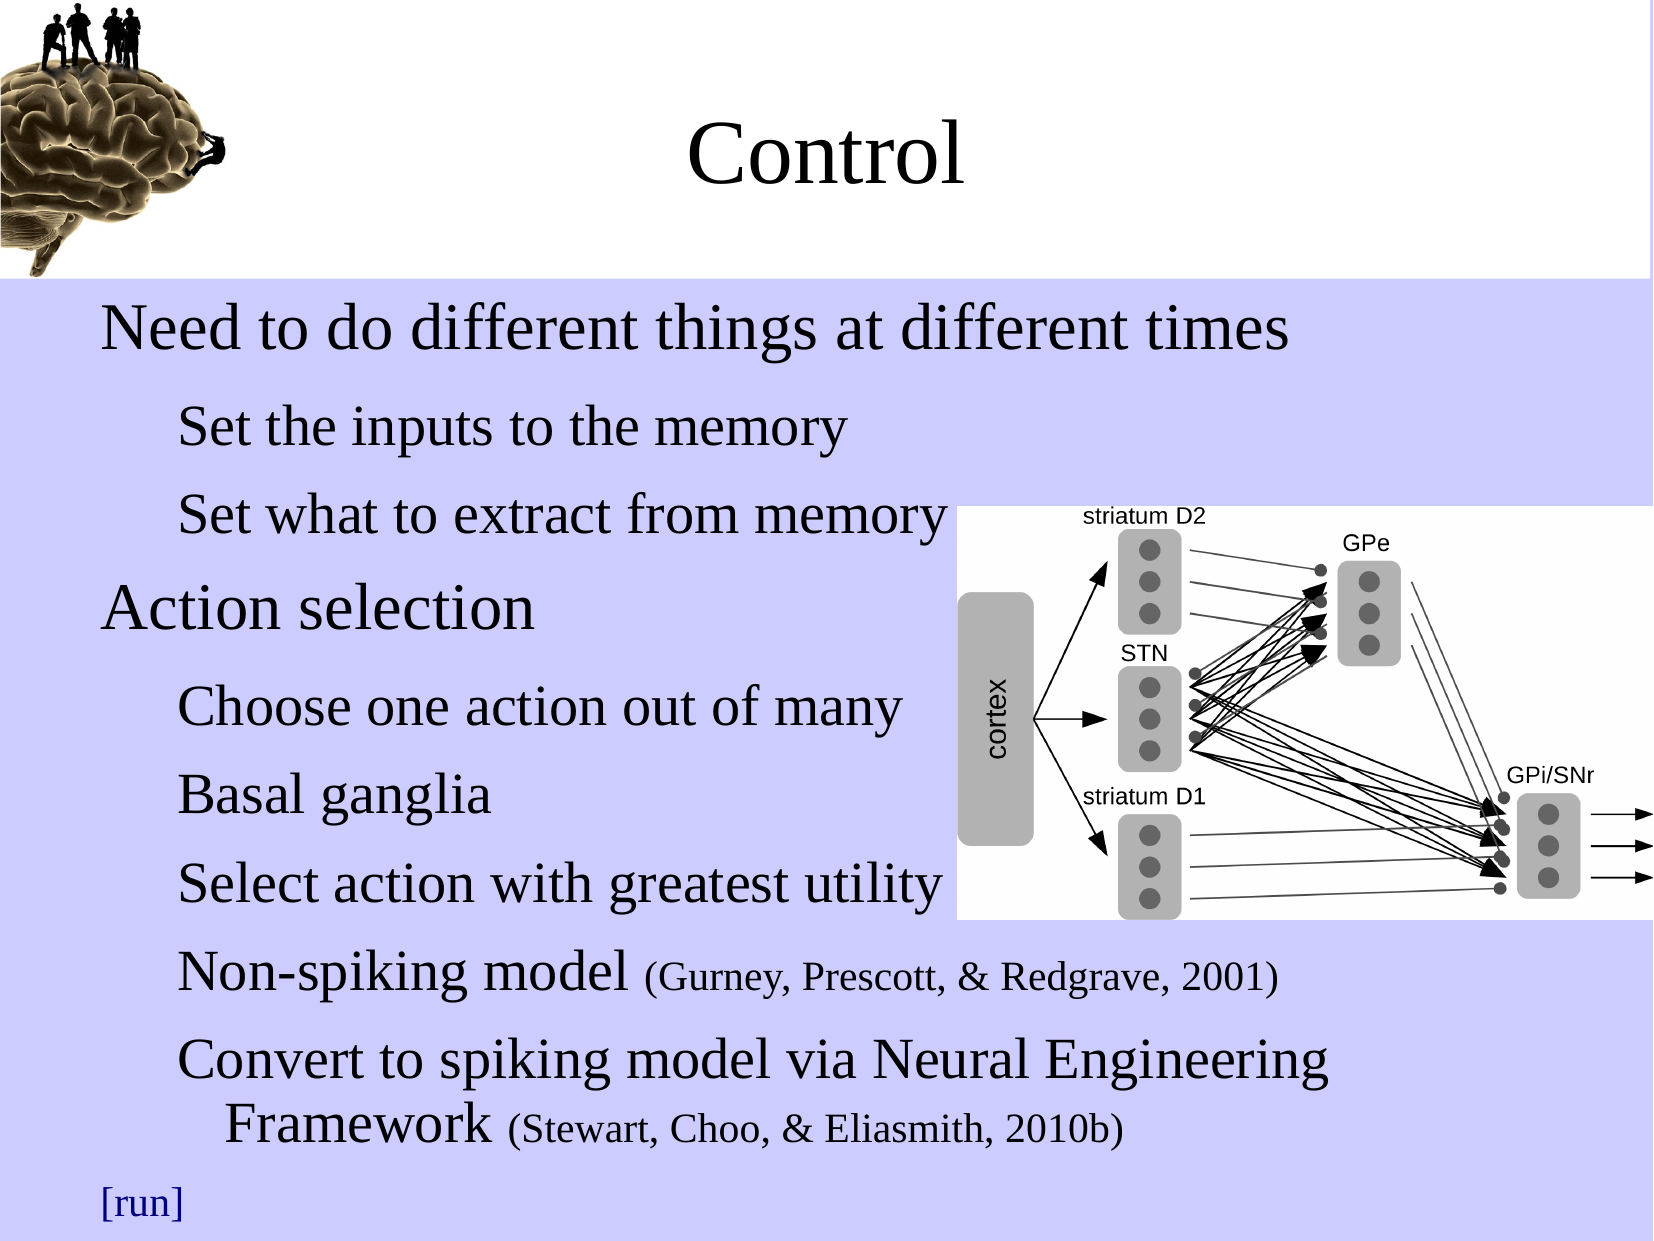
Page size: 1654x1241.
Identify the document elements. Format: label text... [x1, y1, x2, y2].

title Control [82, 56, 1571, 250]
picture [0, 0, 226, 278]
picture [957, 506, 1653, 920]
list Need to do different things at different times Set the inputs to the memory Set what to extract from memory Action selection Choose one action out of many Basal ganglia Select action with greatest utility Non-spiking model (Gurney, Prescott, & Redgrave, 2001) Convert to spiking model via Neural Engineering Framework (Stewart, Choo, & Eliasmith, 2010b) [run] [82, 290, 1571, 1234]
